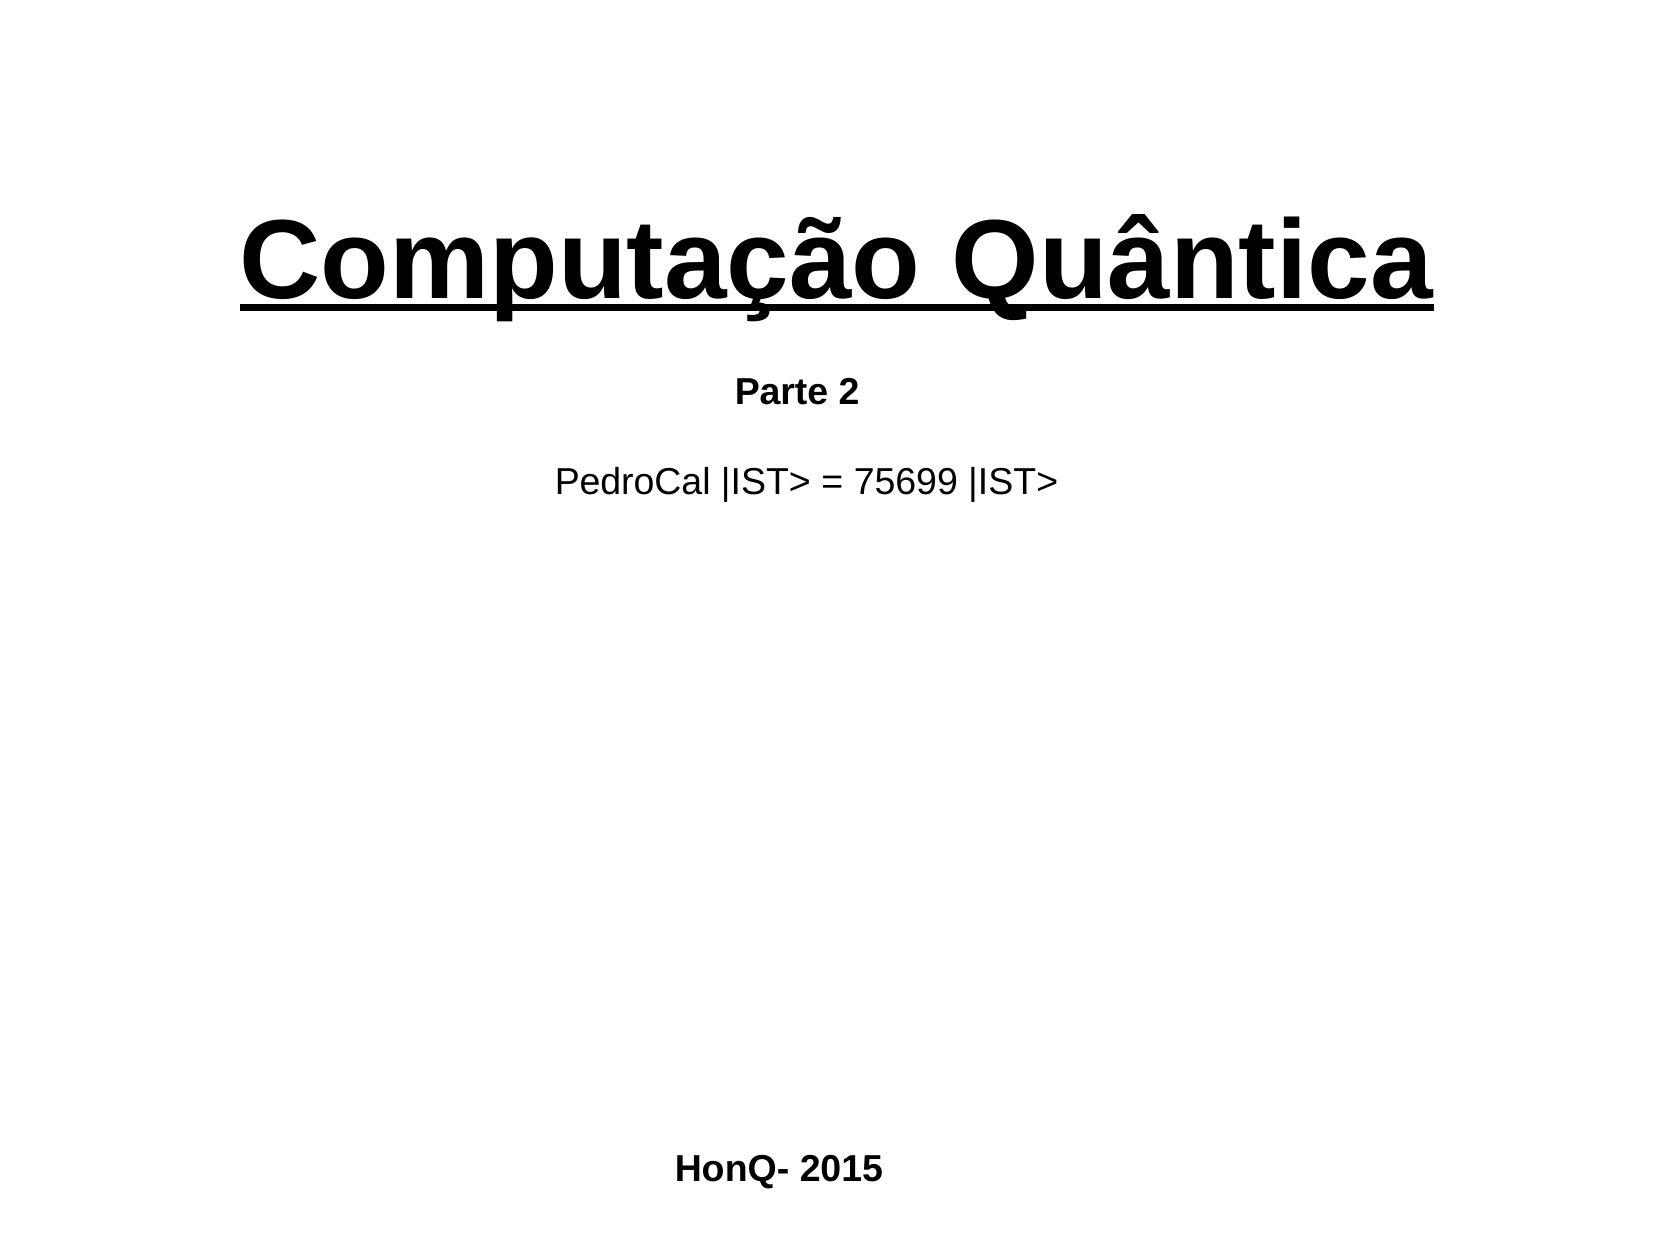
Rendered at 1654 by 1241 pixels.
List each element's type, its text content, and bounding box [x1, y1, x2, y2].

text_box Parte 2 [720, 363, 886, 421]
text_box PedroCal |IST> = 75699 |IST> [540, 453, 1111, 511]
text_box Computação Quântica [225, 189, 1621, 331]
text_box HonQ- 2015 [660, 1140, 901, 1197]
